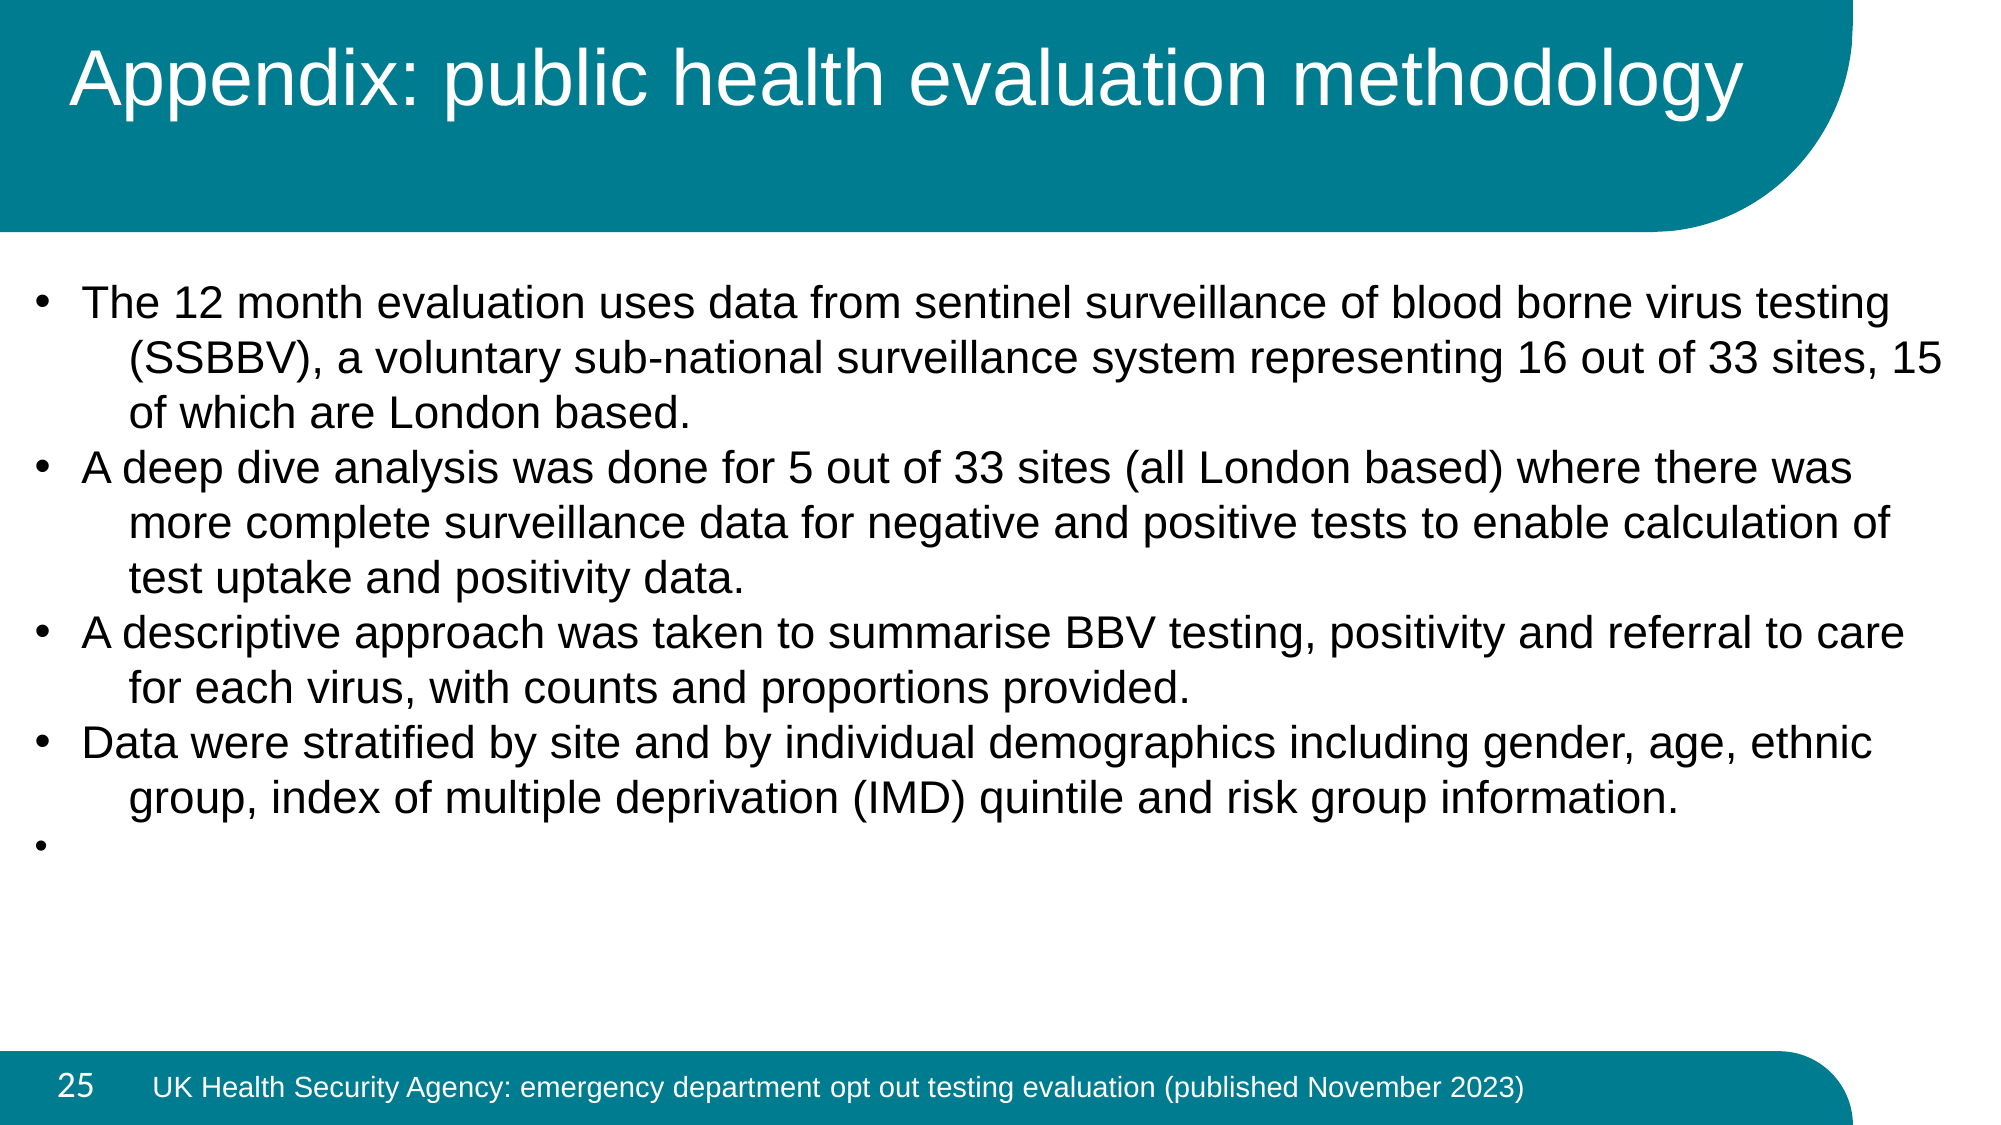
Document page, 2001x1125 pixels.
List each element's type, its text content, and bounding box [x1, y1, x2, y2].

text_box UK Health Security Agency: emergency department opt out testing evaluation (published November 2023) [137, 1056, 1780, 1116]
title Appendix: public health evaluation methodology [54, 29, 1780, 189]
text_box [41, 1053, 153, 1119]
text_box The 12 month evaluation uses data from sentinel surveillance of blood borne virus testing (SSBBV), a voluntary sub-national surveillance system representing 16 out of 33 sites, 15 of which are London based. A deep dive analysis was done for 5 out of 33 sites (all London based) where there was more complete surveillance data for negative and positive tests to enable calculation of test uptake and positivity data. A descriptive approach was taken to summarise BBV testing, positivity and referral to care for each virus, with counts and proportions provided. Data were stratified by site and by individual demographics including gender, age, ethnic group, index of multiple deprivation (IMD) quintile and risk group information. [19, 265, 1976, 882]
